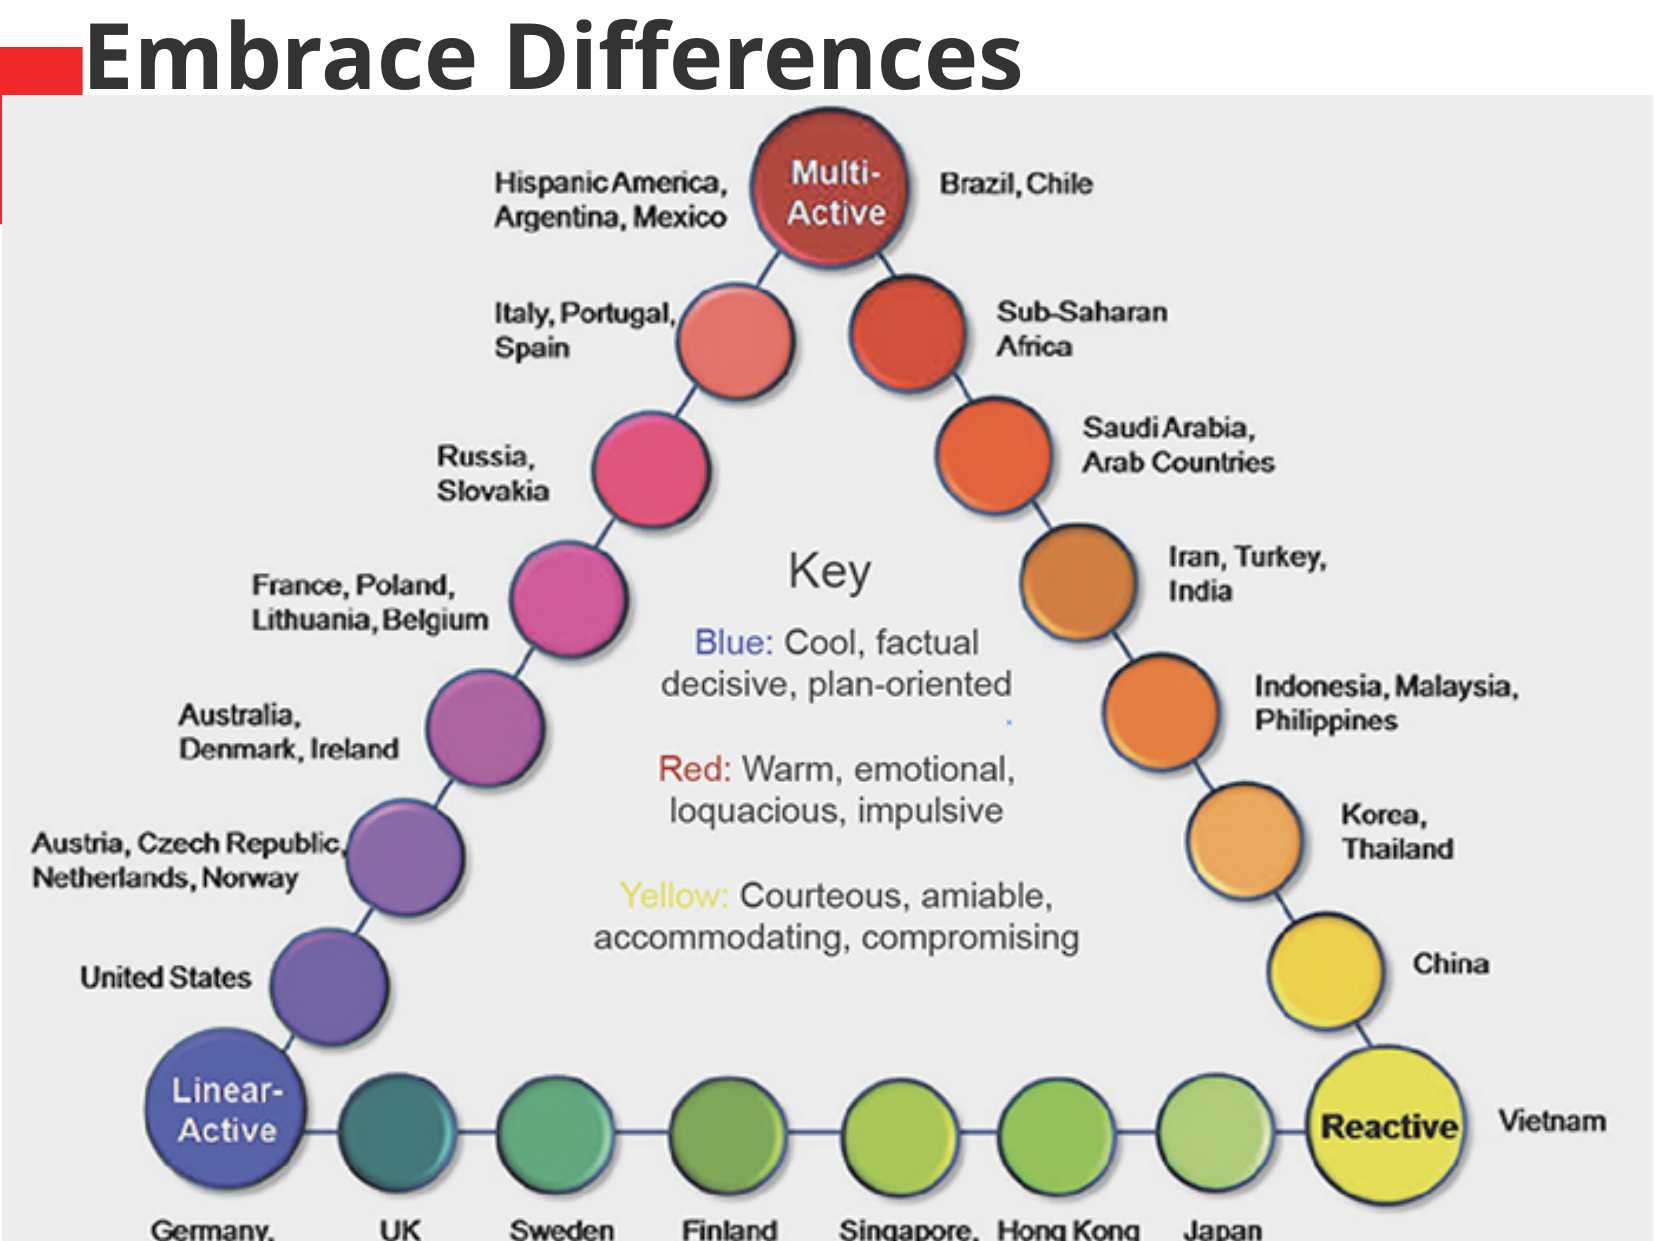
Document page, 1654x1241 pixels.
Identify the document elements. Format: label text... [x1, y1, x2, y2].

title Embrace Differences [82, 0, 1589, 144]
picture [2, 95, 1654, 1241]
